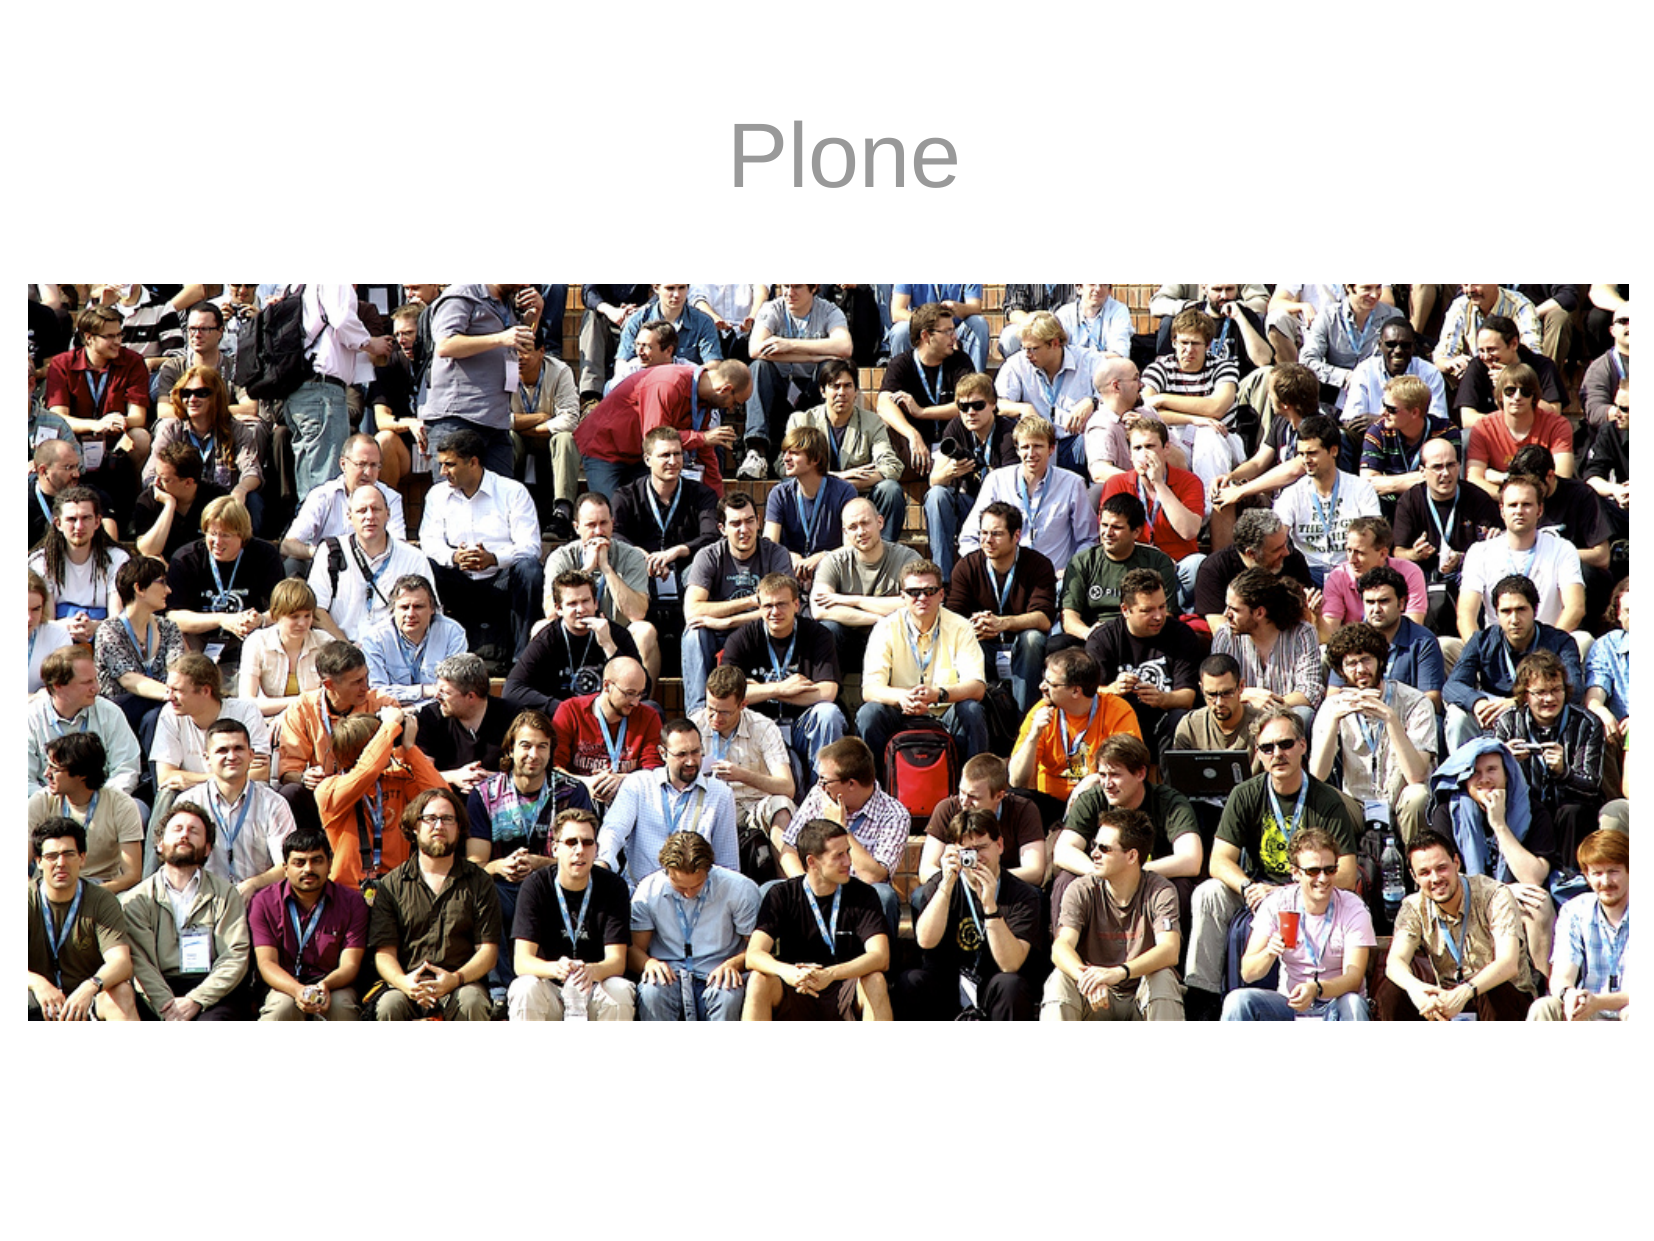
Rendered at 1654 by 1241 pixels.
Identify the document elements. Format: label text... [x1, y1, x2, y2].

picture [28, 284, 1629, 1021]
title Plone [82, 51, 1571, 260]
